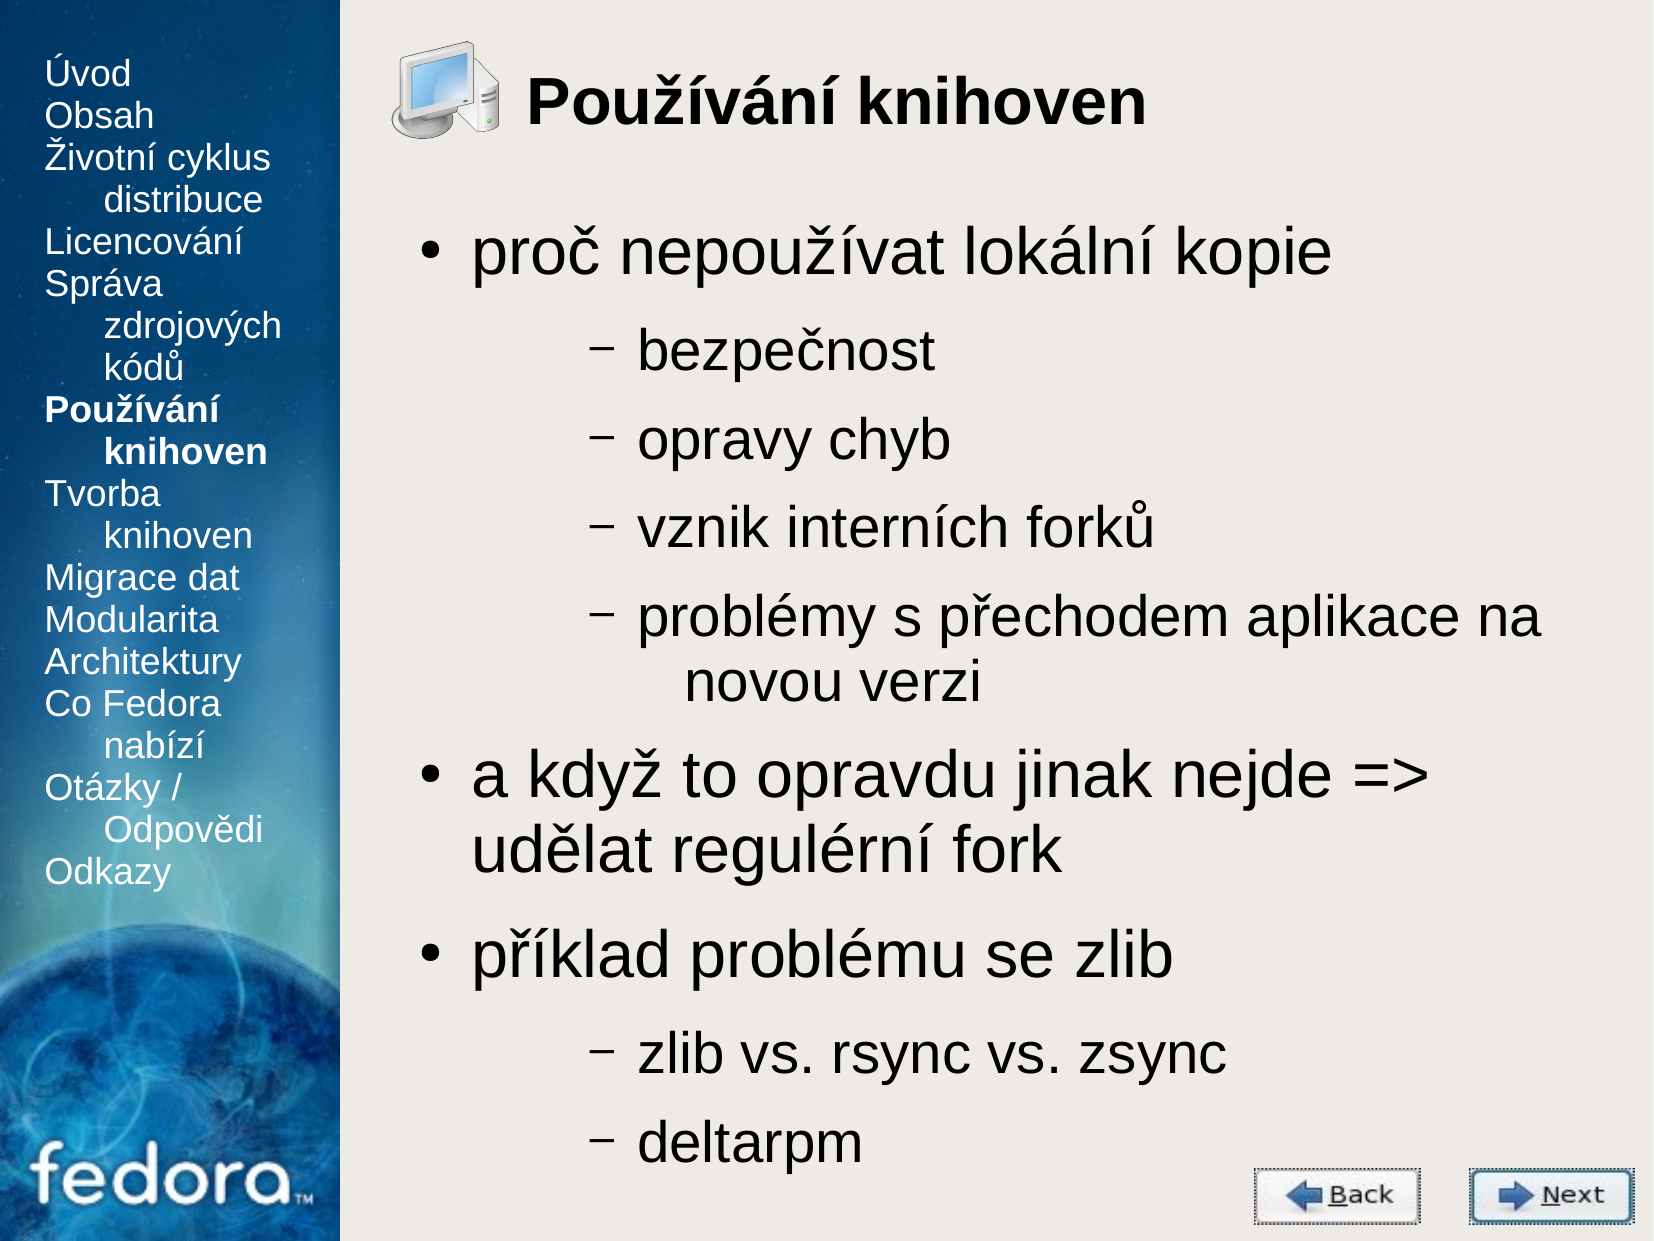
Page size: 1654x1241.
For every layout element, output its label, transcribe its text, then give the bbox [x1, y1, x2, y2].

text_box Úvod Obsah Životní cyklus distribuce Licencování Správa zdrojových kódů Používání knihoven Tvorba knihoven Migrace dat Modularita Architektury Co Fedora nabízí Otázky / Odpovědi Odkazy [29, 45, 327, 901]
text_box Používání knihoven [511, 56, 1571, 147]
list proč nepoužívat lokální kopie bezpečnost opravy chyb vznik interních forků problémy s přechodem aplikace na novou verzi a když to opravdu jinak nejde => udělat regulérní fork příklad problému se zlib zlib vs. rsync vs. zsync deltarpm [400, 213, 1617, 1175]
picture [0, 0, 1654, 1241]
